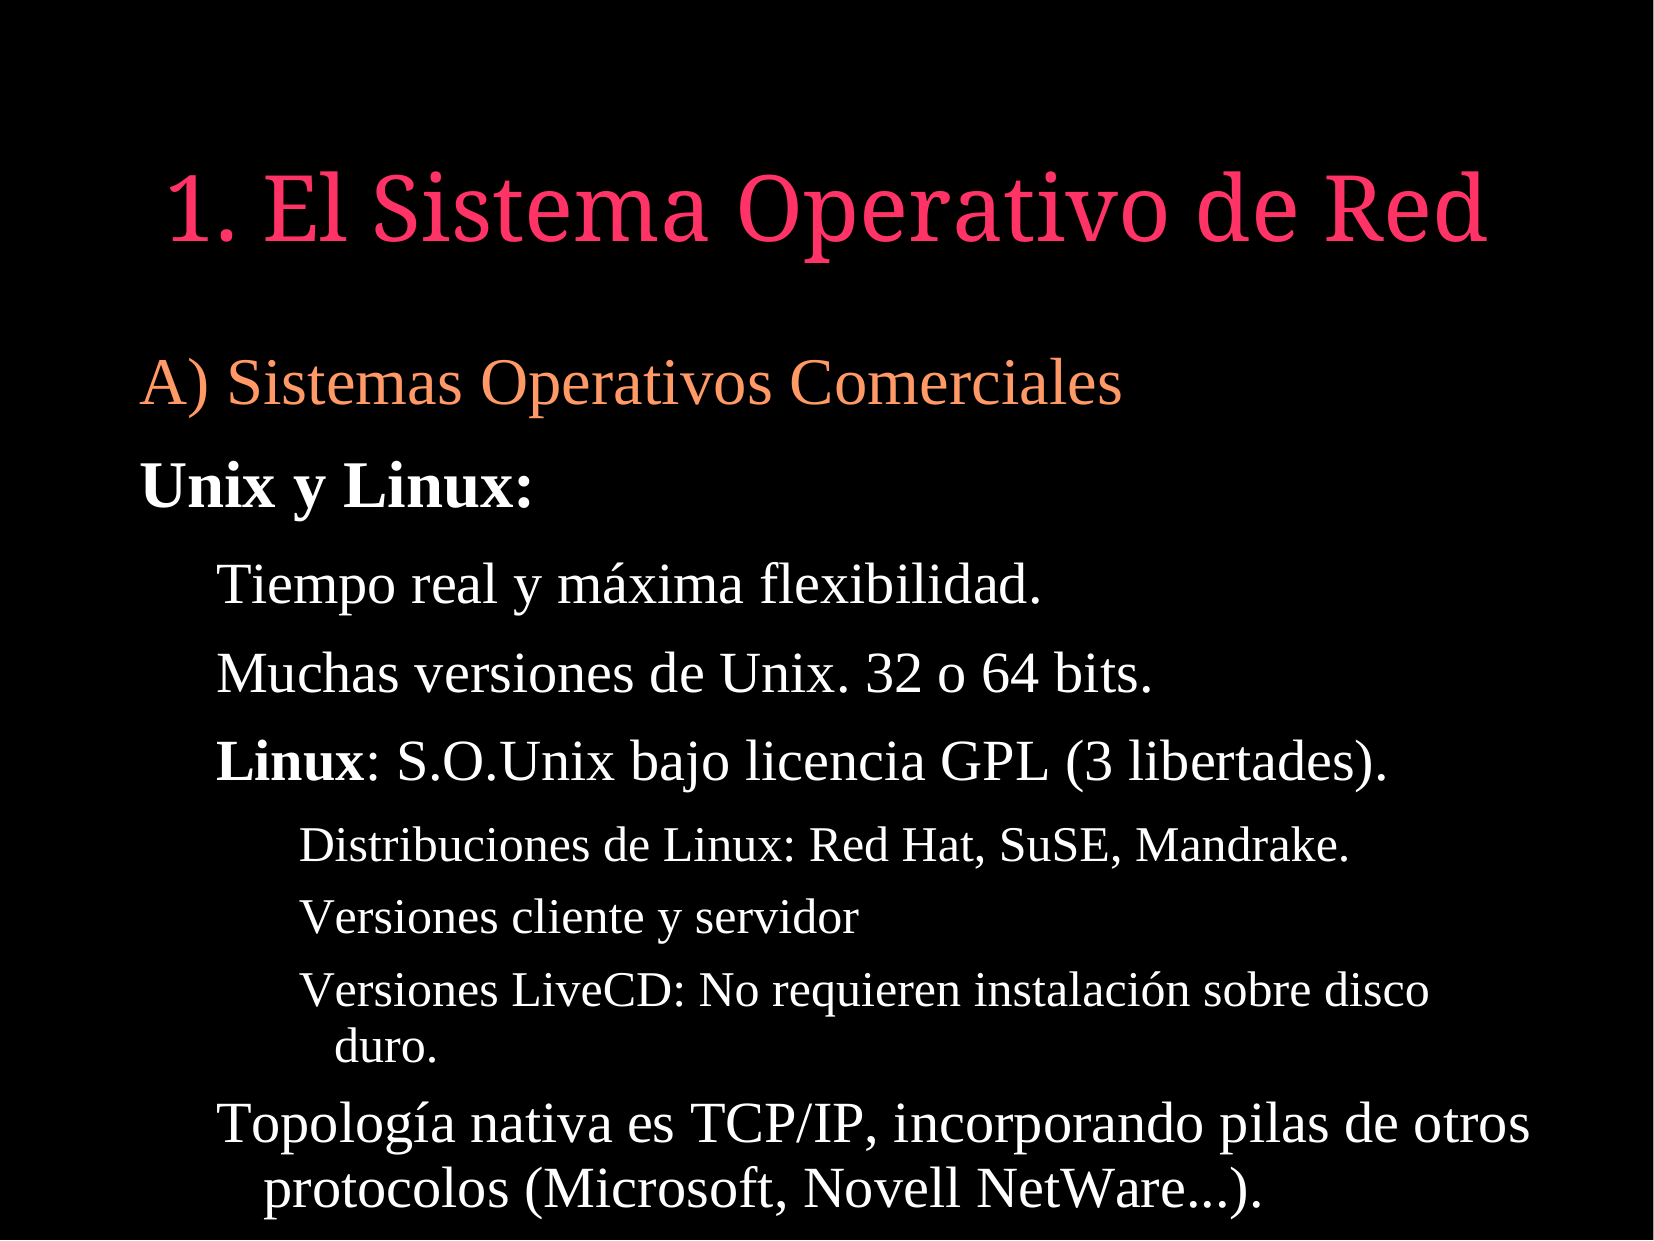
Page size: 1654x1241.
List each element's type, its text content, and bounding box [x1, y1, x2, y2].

list A) Sistemas Operativos Comerciales Unix y Linux: Tiempo real y máxima flexibilidad. Muchas versiones de Unix. 32 o 64 bits. Linux: S.O.Unix bajo licencia GPL (3 libertades). Distribuciones de Linux: Red Hat, SuSE, Mandrake. Versiones cliente y servidor Versiones LiveCD: No requieren instalación sobre disco duro. Topología nativa es TCP/IP, incorporando pilas de otros protocolos (Microsoft, Novell NetWare...). [121, 344, 1534, 1230]
title 1. El Sistema Operativo de Red [121, 102, 1534, 311]
